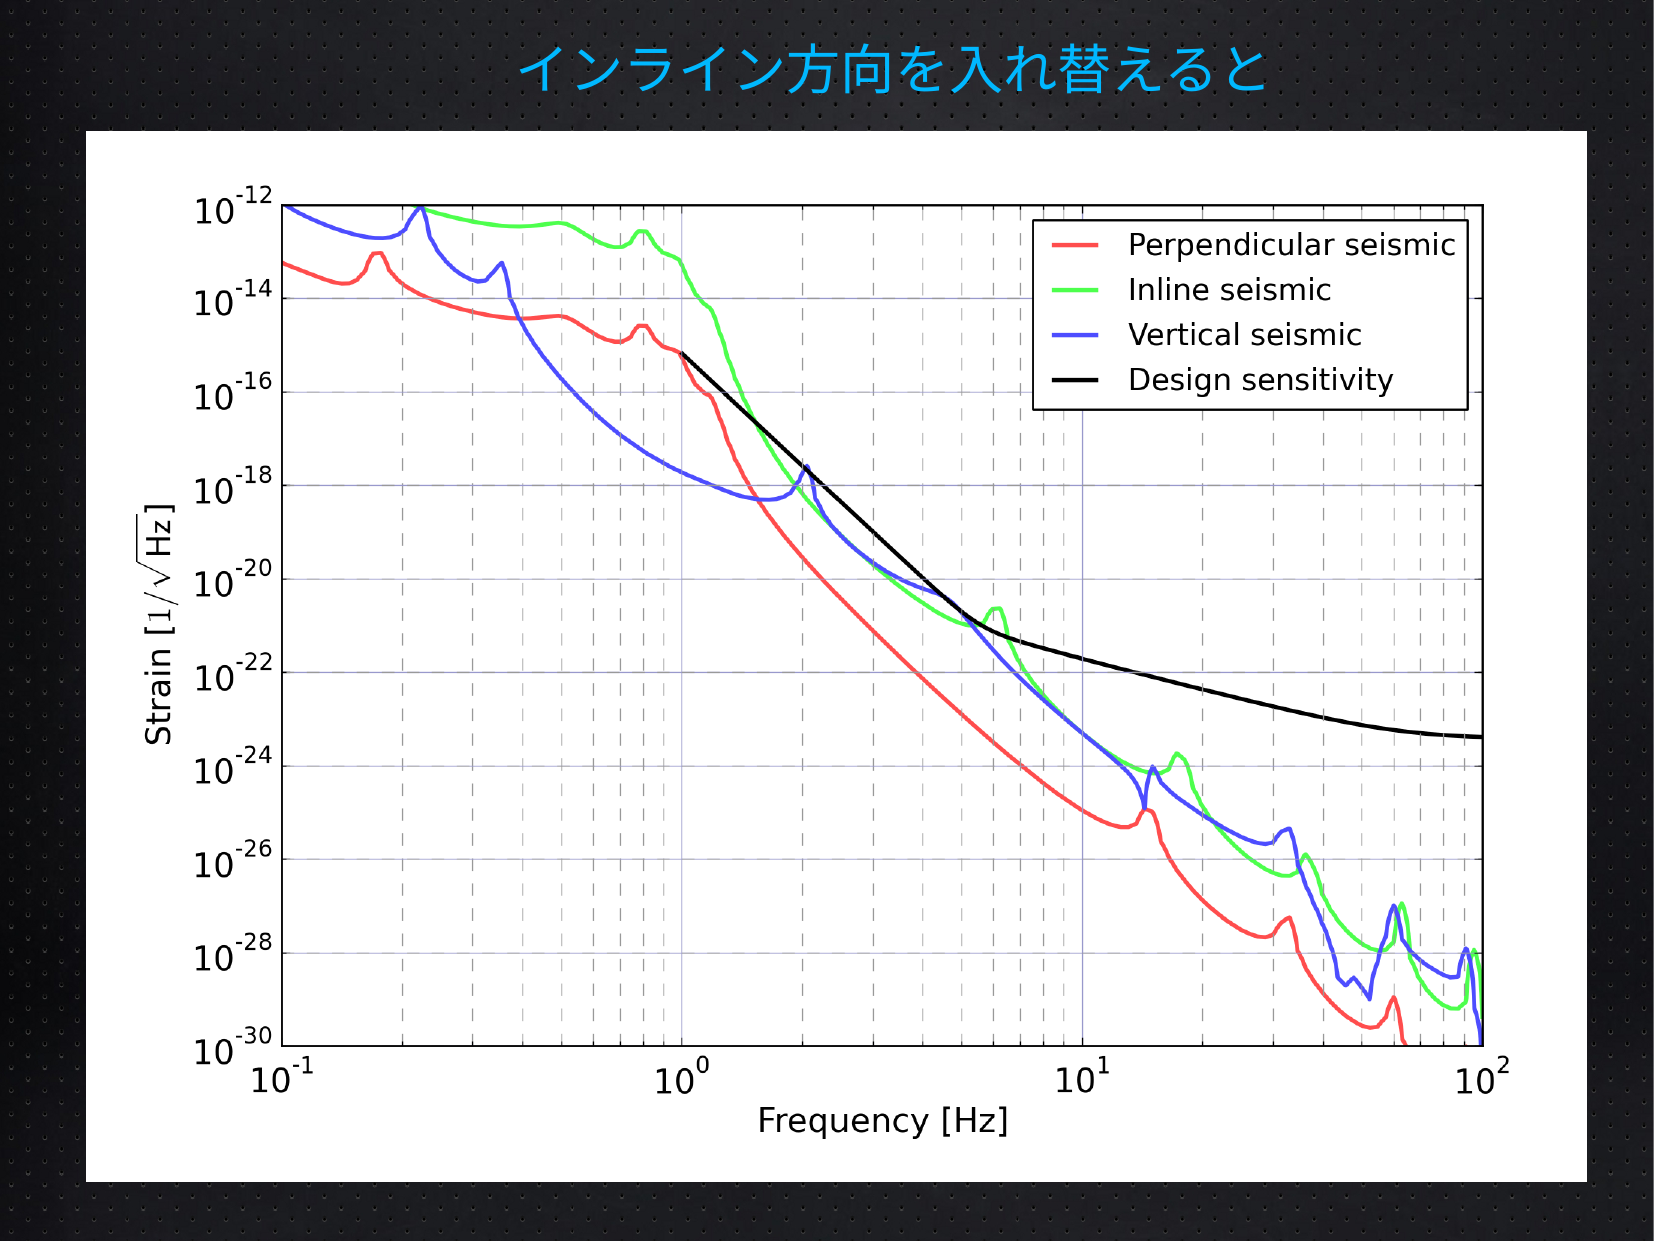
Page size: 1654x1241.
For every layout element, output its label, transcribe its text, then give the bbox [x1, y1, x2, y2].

picture [0, 0, 1654, 1241]
text_box インライン方向を入れ替えると [500, 18, 1213, 88]
